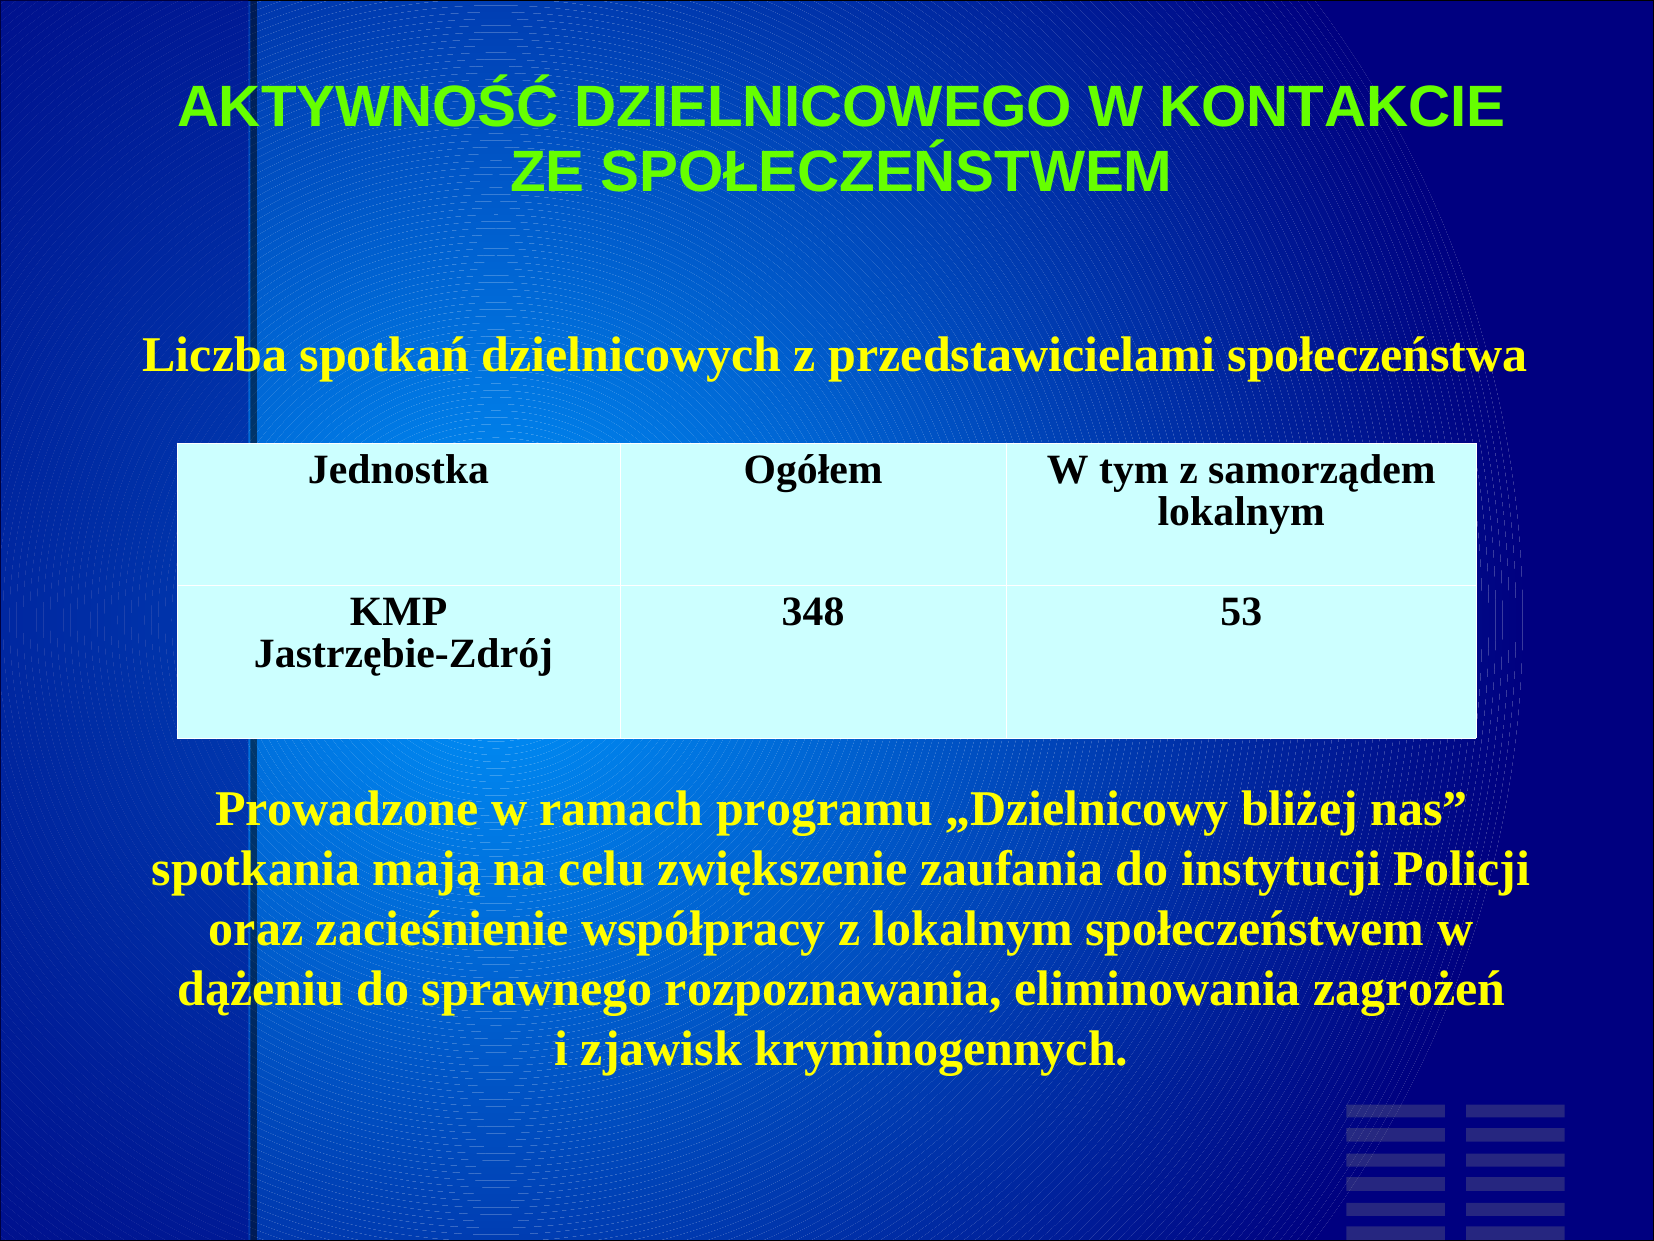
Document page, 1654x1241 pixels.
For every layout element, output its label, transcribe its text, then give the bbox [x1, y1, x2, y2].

text_box Prowadzone w ramach programu „Dzielnicowy bliżej nas” spotkania mają na celu zwiększenie zaufania do instytucji Policji oraz zacieśnienie współpracy z lokalnym społeczeństwem w dążeniu do sprawnego rozpoznawania, eliminowania zagrożeń i zjawisk kryminogennych. [118, 767, 1565, 1083]
table_header Ogółem [621, 444, 1006, 585]
table_cell 53 [1007, 586, 1476, 738]
title Liczba spotkań dzielnicowych z przedstawicielami społeczeństwa [59, 295, 1577, 414]
table_cell KMP Jastrzębie-Zdrój [178, 586, 620, 738]
table_cell 348 [621, 586, 1006, 738]
table_header W tym z samorządem lokalnym [1007, 444, 1476, 585]
text_box AKTYWNOŚĆ DZIELNICOWEGO W KONTAKCIE ZE SPOŁECZEŃSTWEM [147, 66, 1535, 215]
table_header Jednostka [178, 444, 620, 585]
